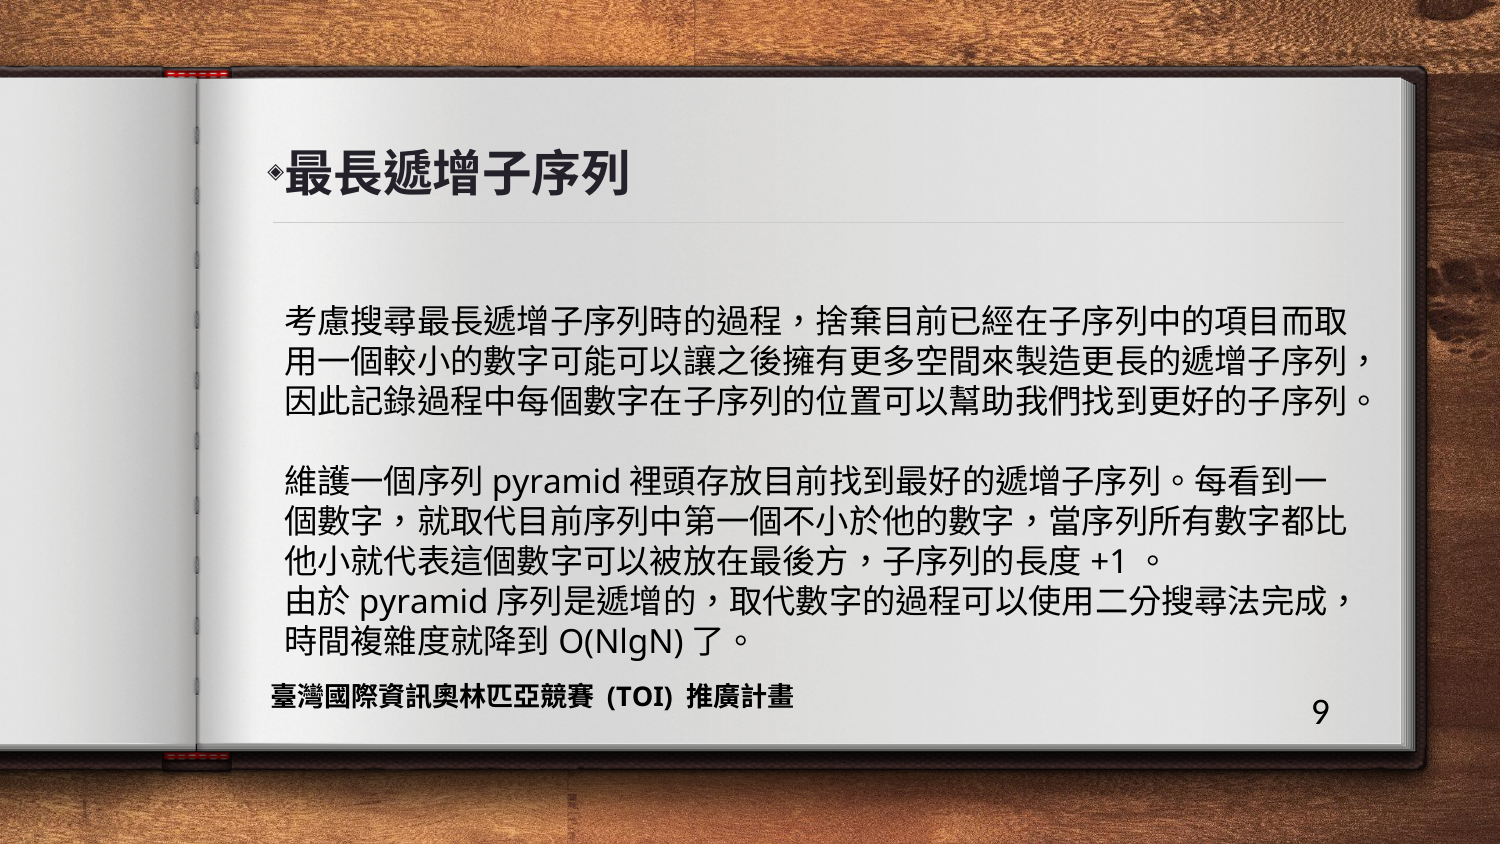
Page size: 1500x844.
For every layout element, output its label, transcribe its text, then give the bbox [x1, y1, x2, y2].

list 最長遞增子序列 [252, 126, 1194, 216]
text_box [1295, 672, 1386, 737]
text_box 考慮搜尋最長遞增子序列時的過程，捨棄目前已經在子序列中的項目而取用一個較小的數字可能可以讓之後擁有更多空間來製造更長的遞增子序列，因此記錄過程中每個數字在子序列的位置可以幫助我們找到更好的子序列。 維護一個序列pyramid裡頭存放目前找到最好的遞增子序列。每看到一個數字，就取代目前序列中第一個不小於他的數字，當序列所有數字都比他小就代表這個數字可以被放在最後方，子序列的長度+1。 由於pyramid序列是遞增的，取代數字的過程可以使用二分搜尋法完成，時間複雜度就降到O(NlgN)了。 [269, 293, 1367, 672]
